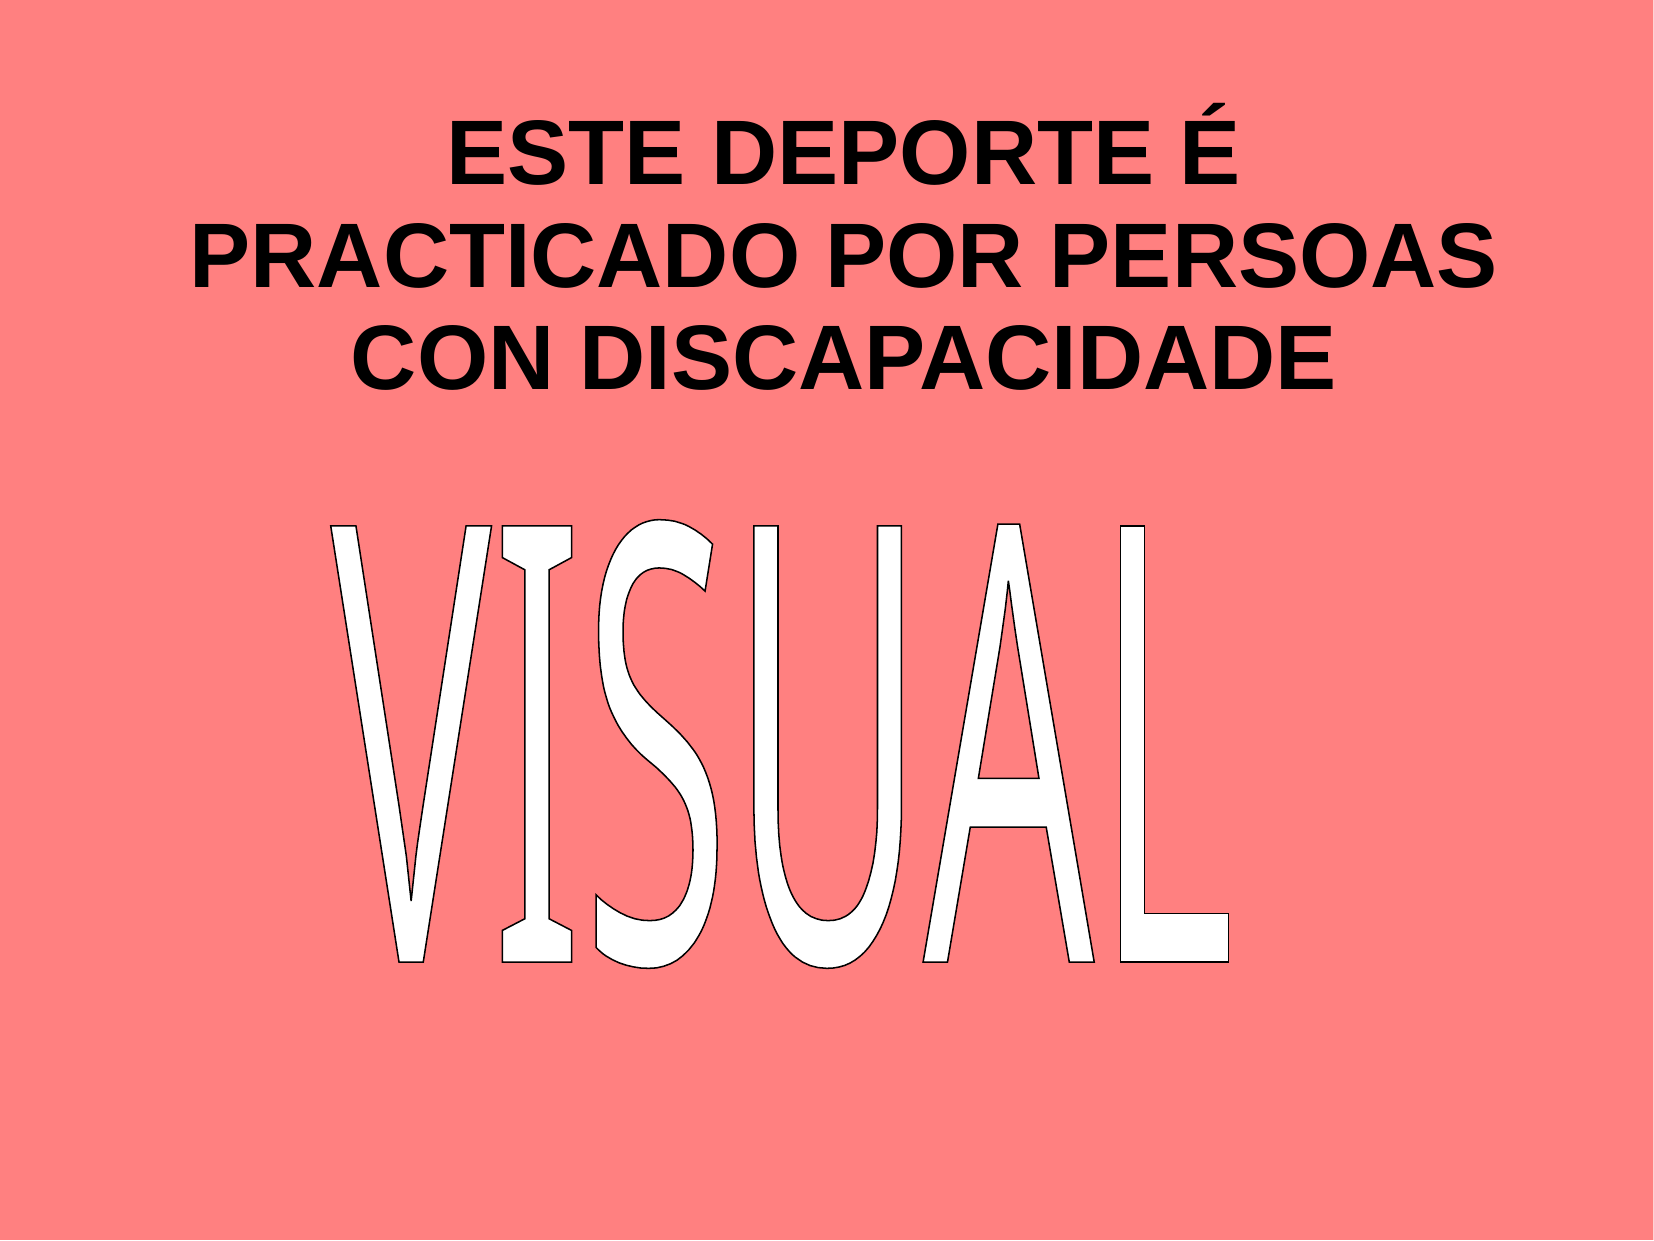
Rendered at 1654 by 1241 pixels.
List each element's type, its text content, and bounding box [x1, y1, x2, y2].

text_box VISUAL [502, 525, 572, 963]
text_box VISUAL [596, 519, 718, 969]
text_box ESTE DEPORTE É PRACTICADO POR PERSOAS CON DISCAPACIDADE [141, 94, 1548, 520]
text_box VISUAL [753, 525, 902, 969]
text_box VISUAL [330, 525, 492, 963]
text_box VISUAL [923, 524, 1095, 963]
text_box VISUAL [1120, 525, 1229, 963]
